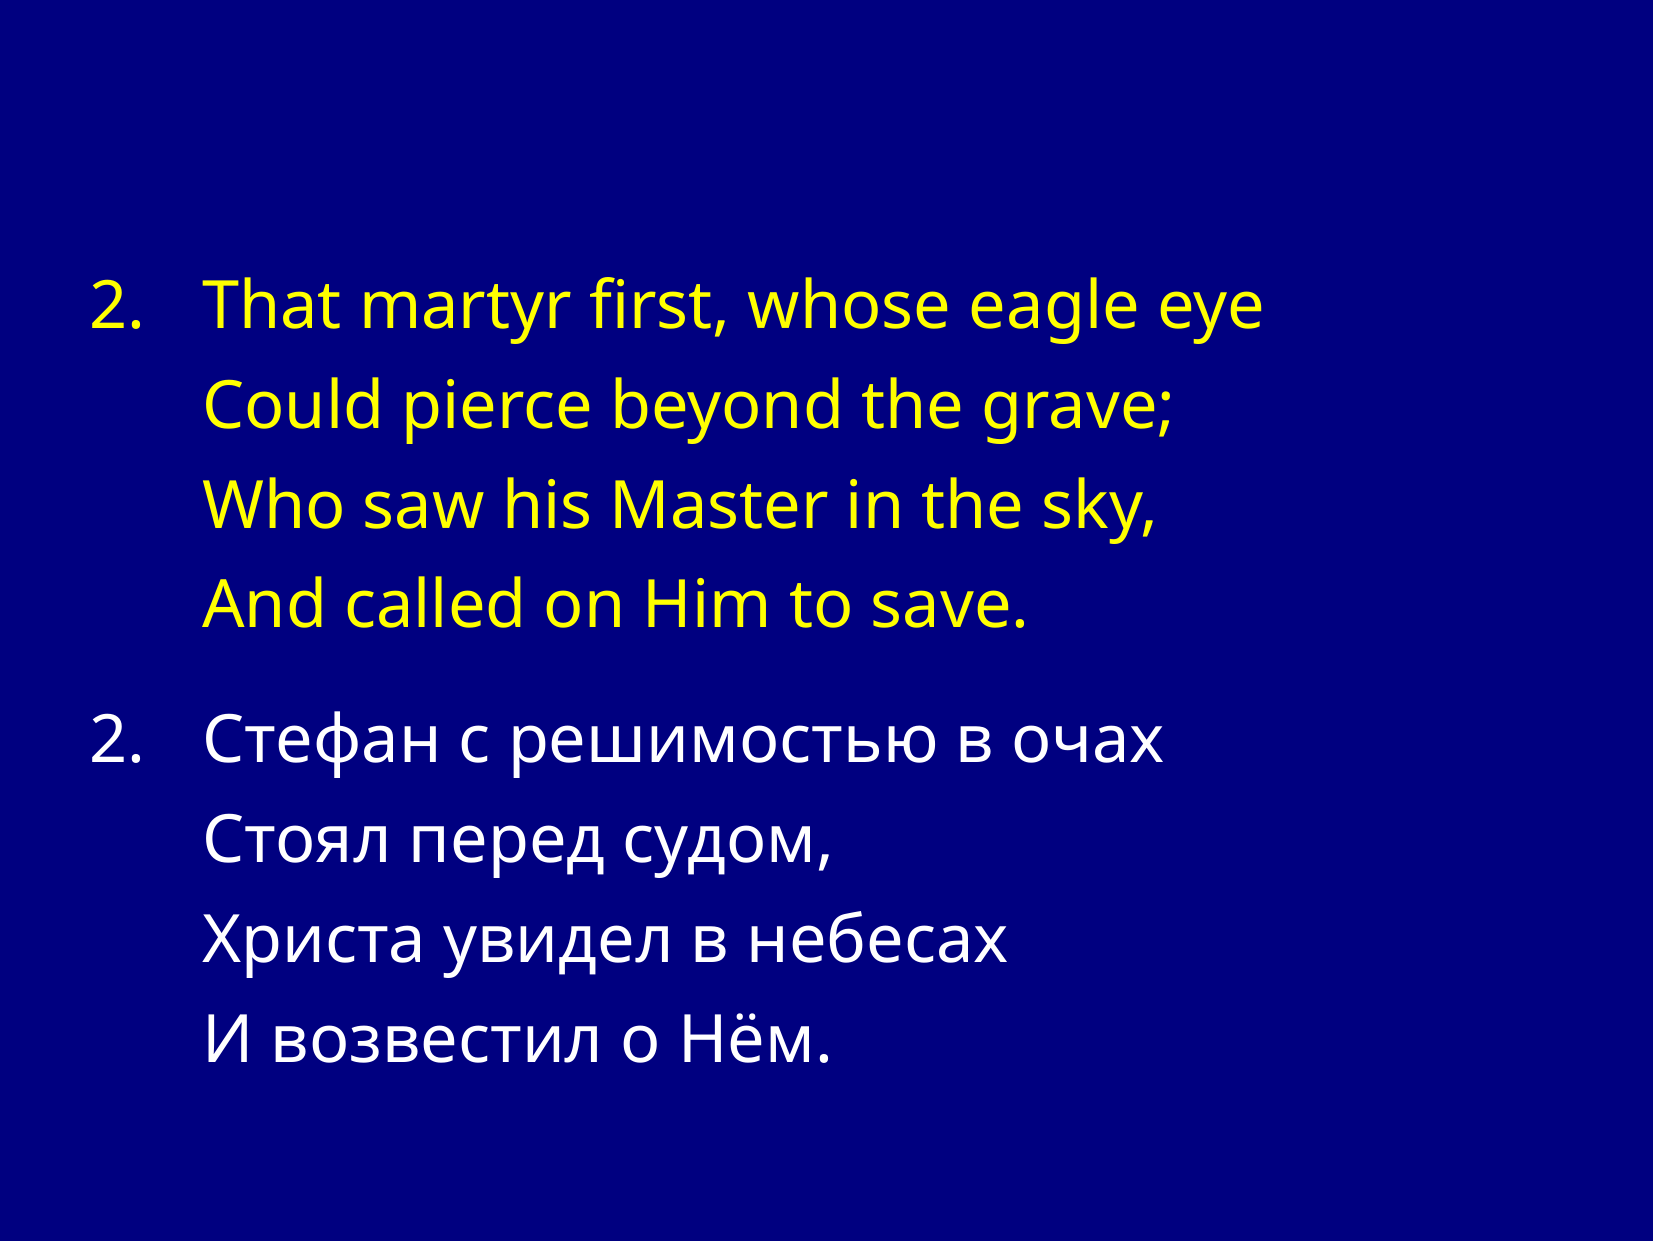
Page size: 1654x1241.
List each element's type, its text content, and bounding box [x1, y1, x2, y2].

text_box 2. That martyr first, whose eagle eye Could pierce beyond the grave; Who saw his Master in the sky, And called on Him to save. [75, 150, 1576, 638]
text_box 2. Стефан с решимостью в очах Стоял перед судом, Христа увидел в небесах И возвестил о Нём. [75, 675, 1576, 1163]
